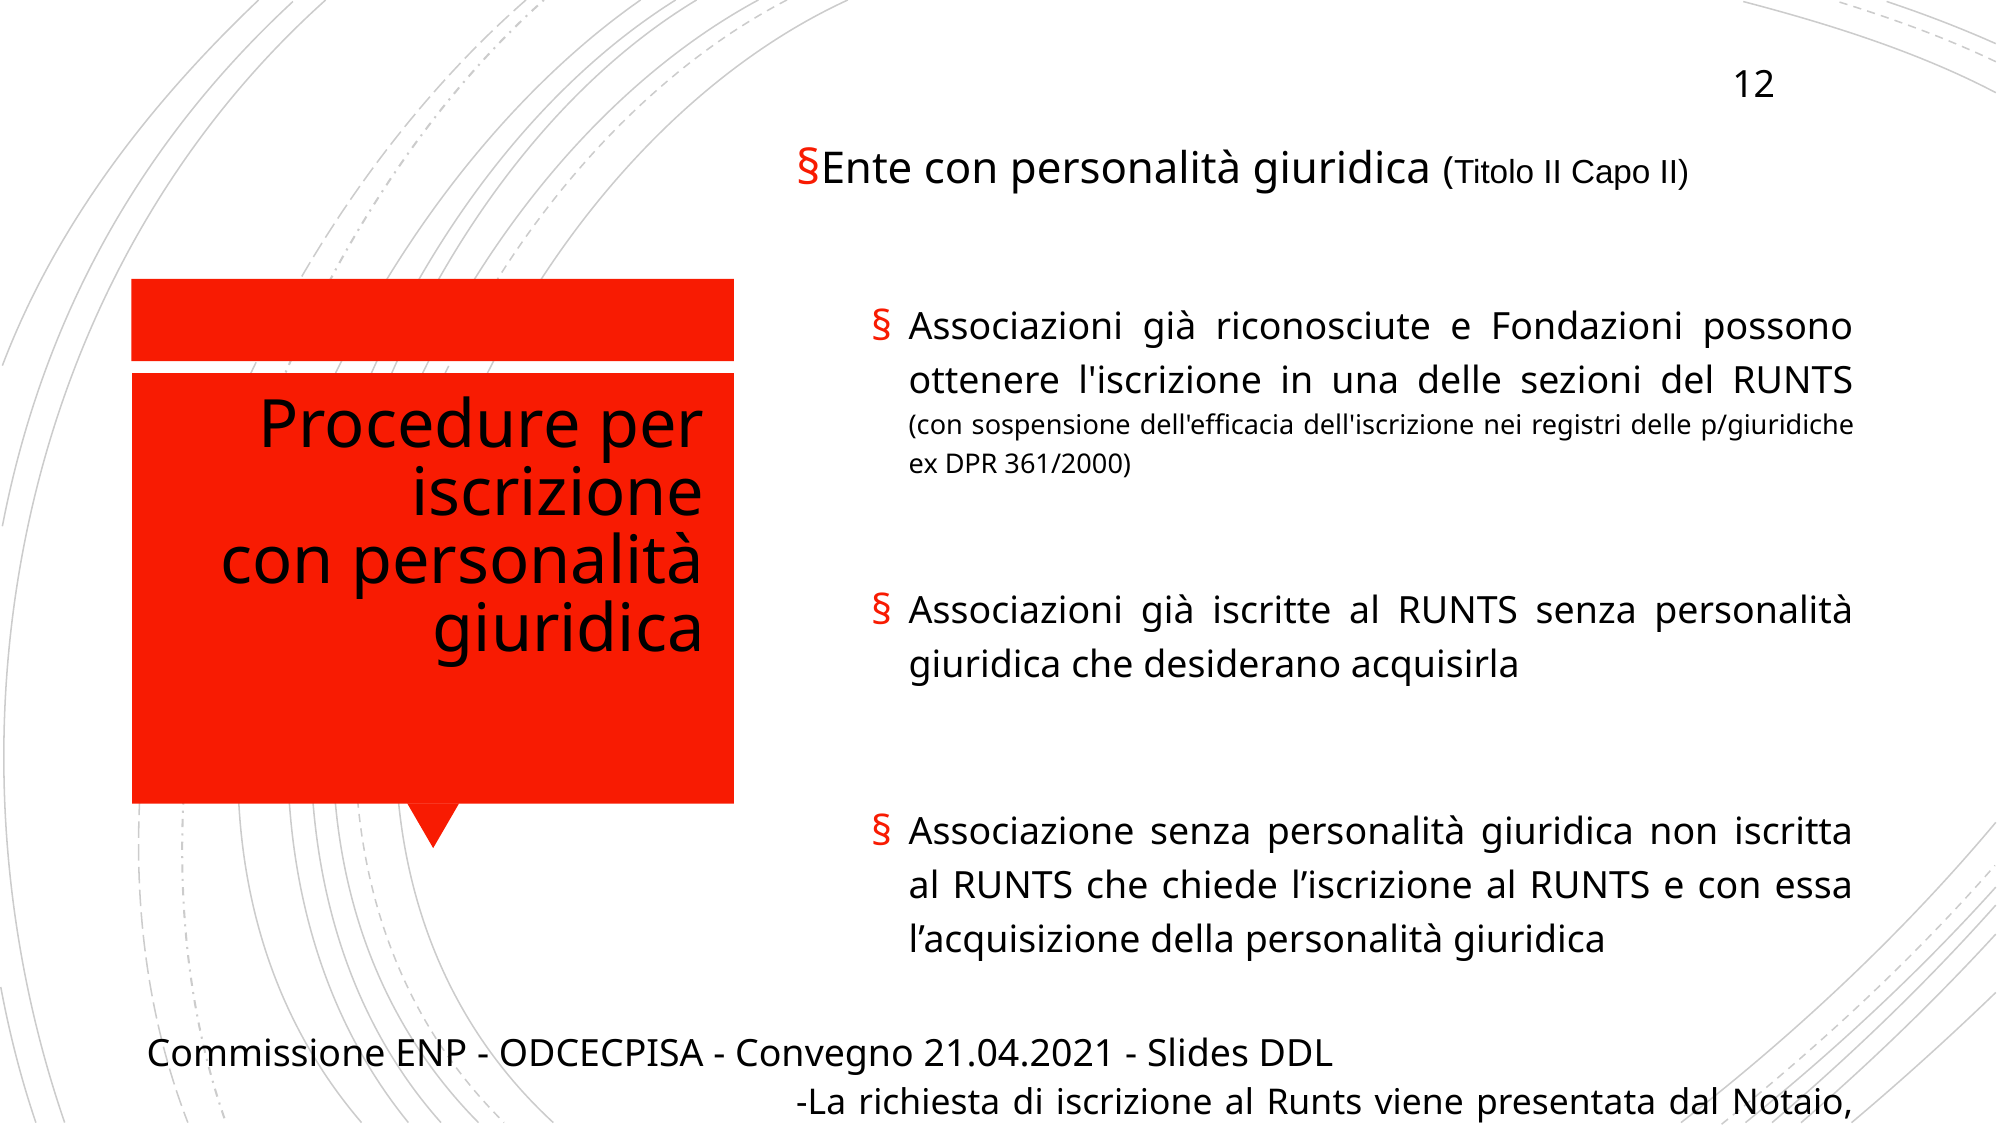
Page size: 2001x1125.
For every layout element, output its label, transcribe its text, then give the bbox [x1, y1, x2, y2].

slide_number <numero> [1717, 52, 1868, 105]
list Ente con personalità giuridica (Titolo II Capo II) Associazioni già riconosciute e Fondazioni possono ottenere l'iscrizione in una delle sezioni del RUNTS (con sospensione dell'efficacia dell'iscrizione nei registri delle p/giuridiche ex DPR 361/2000) Associazioni già iscritte al RUNTS senza personalità giuridica che desiderano acquisirla Associazione senza personalità giuridica non iscritta al RUNTS che chiede l’iscrizione al RUNTS e con essa l’acquisizione della personalità giuridica -La richiesta di iscrizione al Runts viene presentata dal Notaio, che verifica la sussistenza delle condizioni richieste dal CTS, ivi compreso il patrimonio minimo richiesto (15.000€ per le associazioni e 30.000€ per le fondazioni) (La procedura ed i tempi sono gli stessi già visti per gli enti senza p.g.) -Se il notaio non ritiene sussistenti le condizioni, lo comunica ai fondatori o agli amministratori dell’ente; questi ultimi possono integrare la documentazione e richiedere direttamente l’iscrizione al RUNTS (la mancata risposta equivale a rifiuto) [781, 52, 1869, 1021]
footer Commissione ENP - ODCECPISA - Convegno 21.04.2021 - Slides DDL [131, 1021, 1869, 1074]
title Procedure per iscrizione con personalità giuridica [145, 385, 720, 789]
